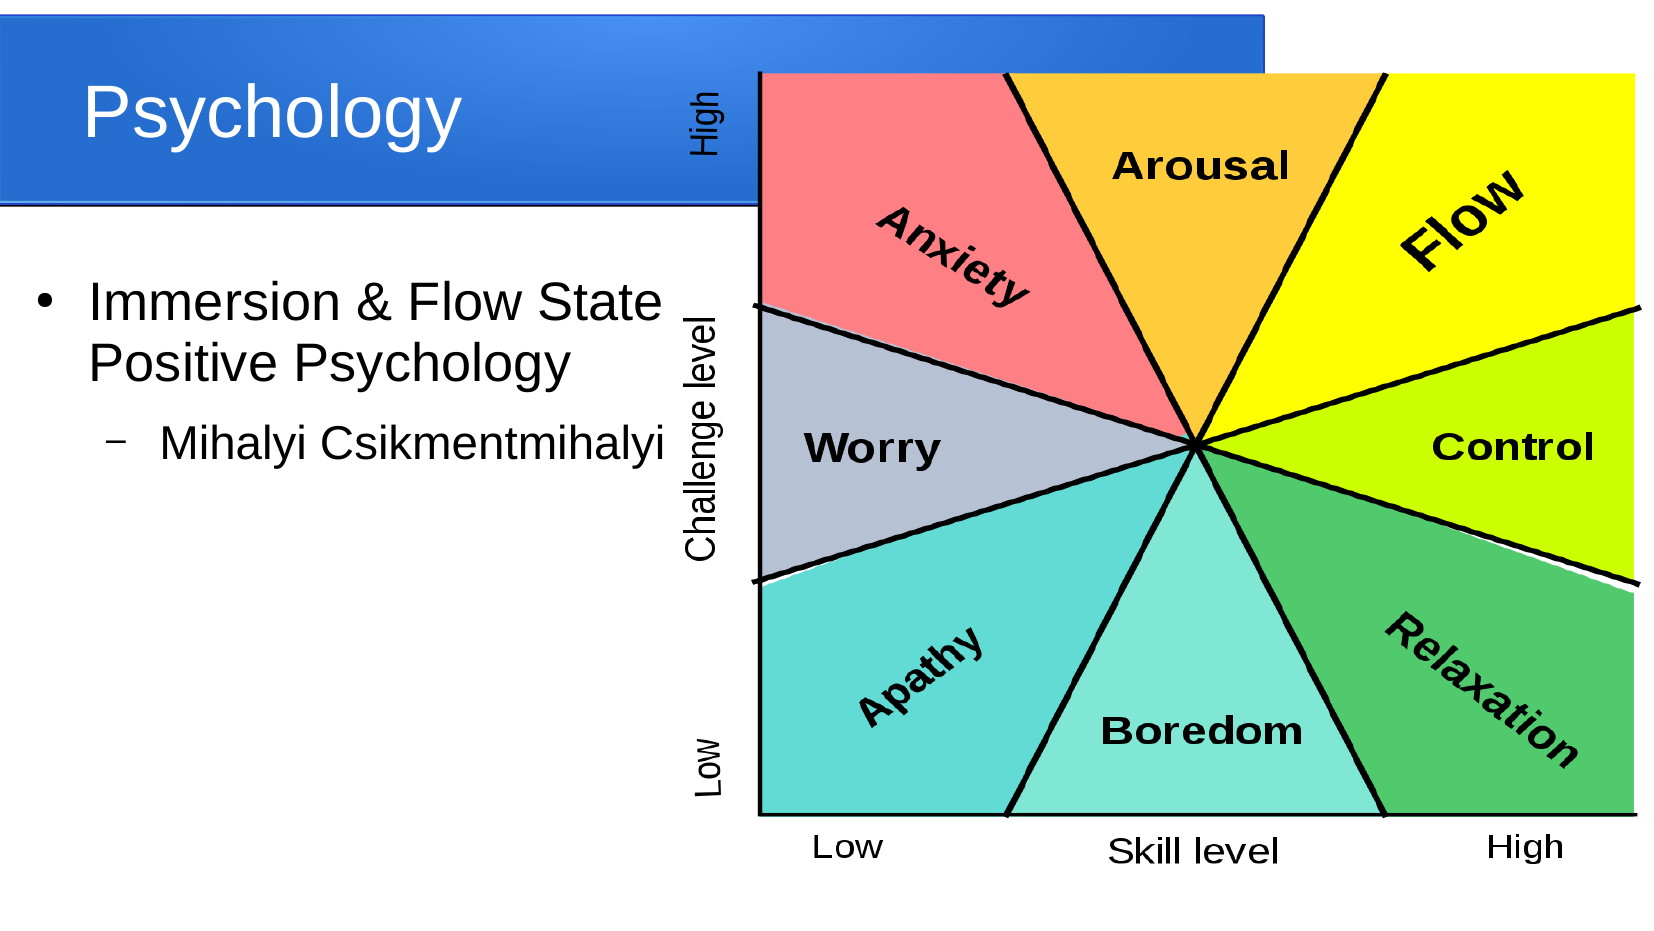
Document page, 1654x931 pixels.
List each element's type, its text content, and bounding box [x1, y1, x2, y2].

picture [650, 50, 1654, 886]
title Psychology [82, 35, 1235, 189]
list Immersion & Flow State Positive Psychology Mihalyi Csikmentmihalyi [17, 271, 650, 758]
